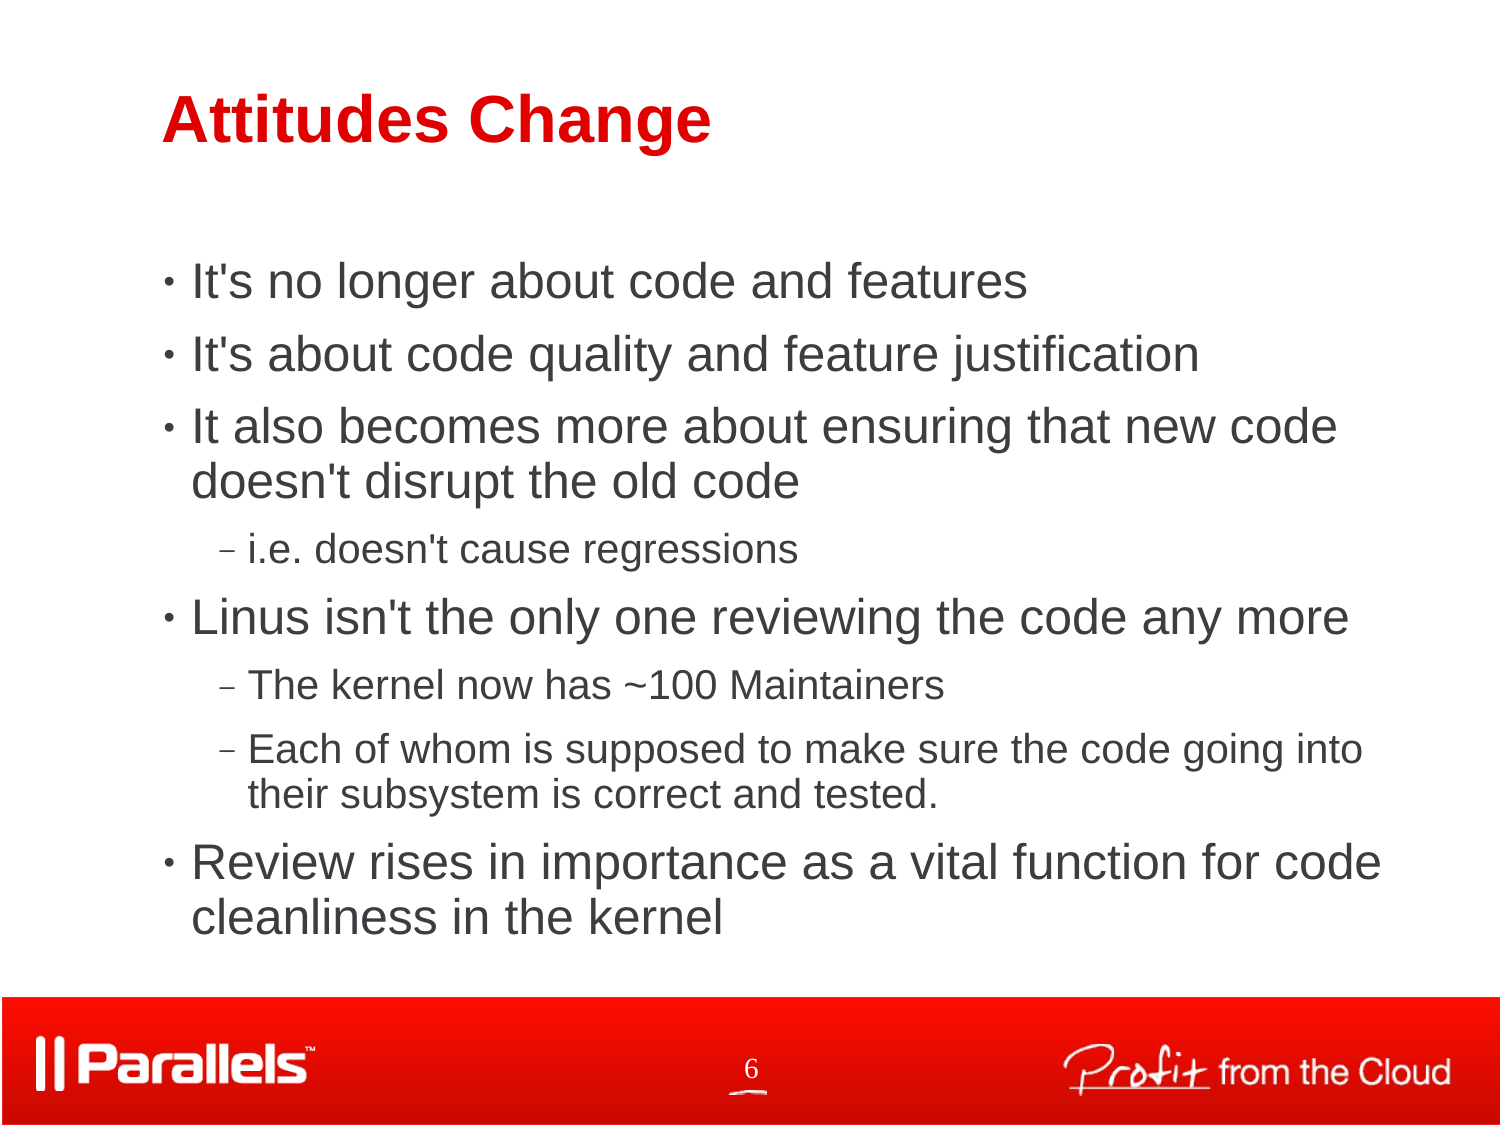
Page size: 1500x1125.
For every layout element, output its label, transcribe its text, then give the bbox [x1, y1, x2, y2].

picture [727, 1090, 767, 1095]
title Attitudes Change [161, 41, 1383, 205]
picture [36, 1034, 318, 1091]
list It's no longer about code and features It's about code quality and feature justification It also becomes more about ensuring that new code doesn't disrupt the old code i.e. doesn't cause regressions Linus isn't the only one reviewing the code any more The kernel now has ~100 Maintainers Each of whom is supposed to make sure the code going into their subsystem is correct and tested. Review rises in importance as a vital function for code cleanliness in the kernel [163, 254, 1404, 998]
picture [1049, 1033, 1465, 1096]
